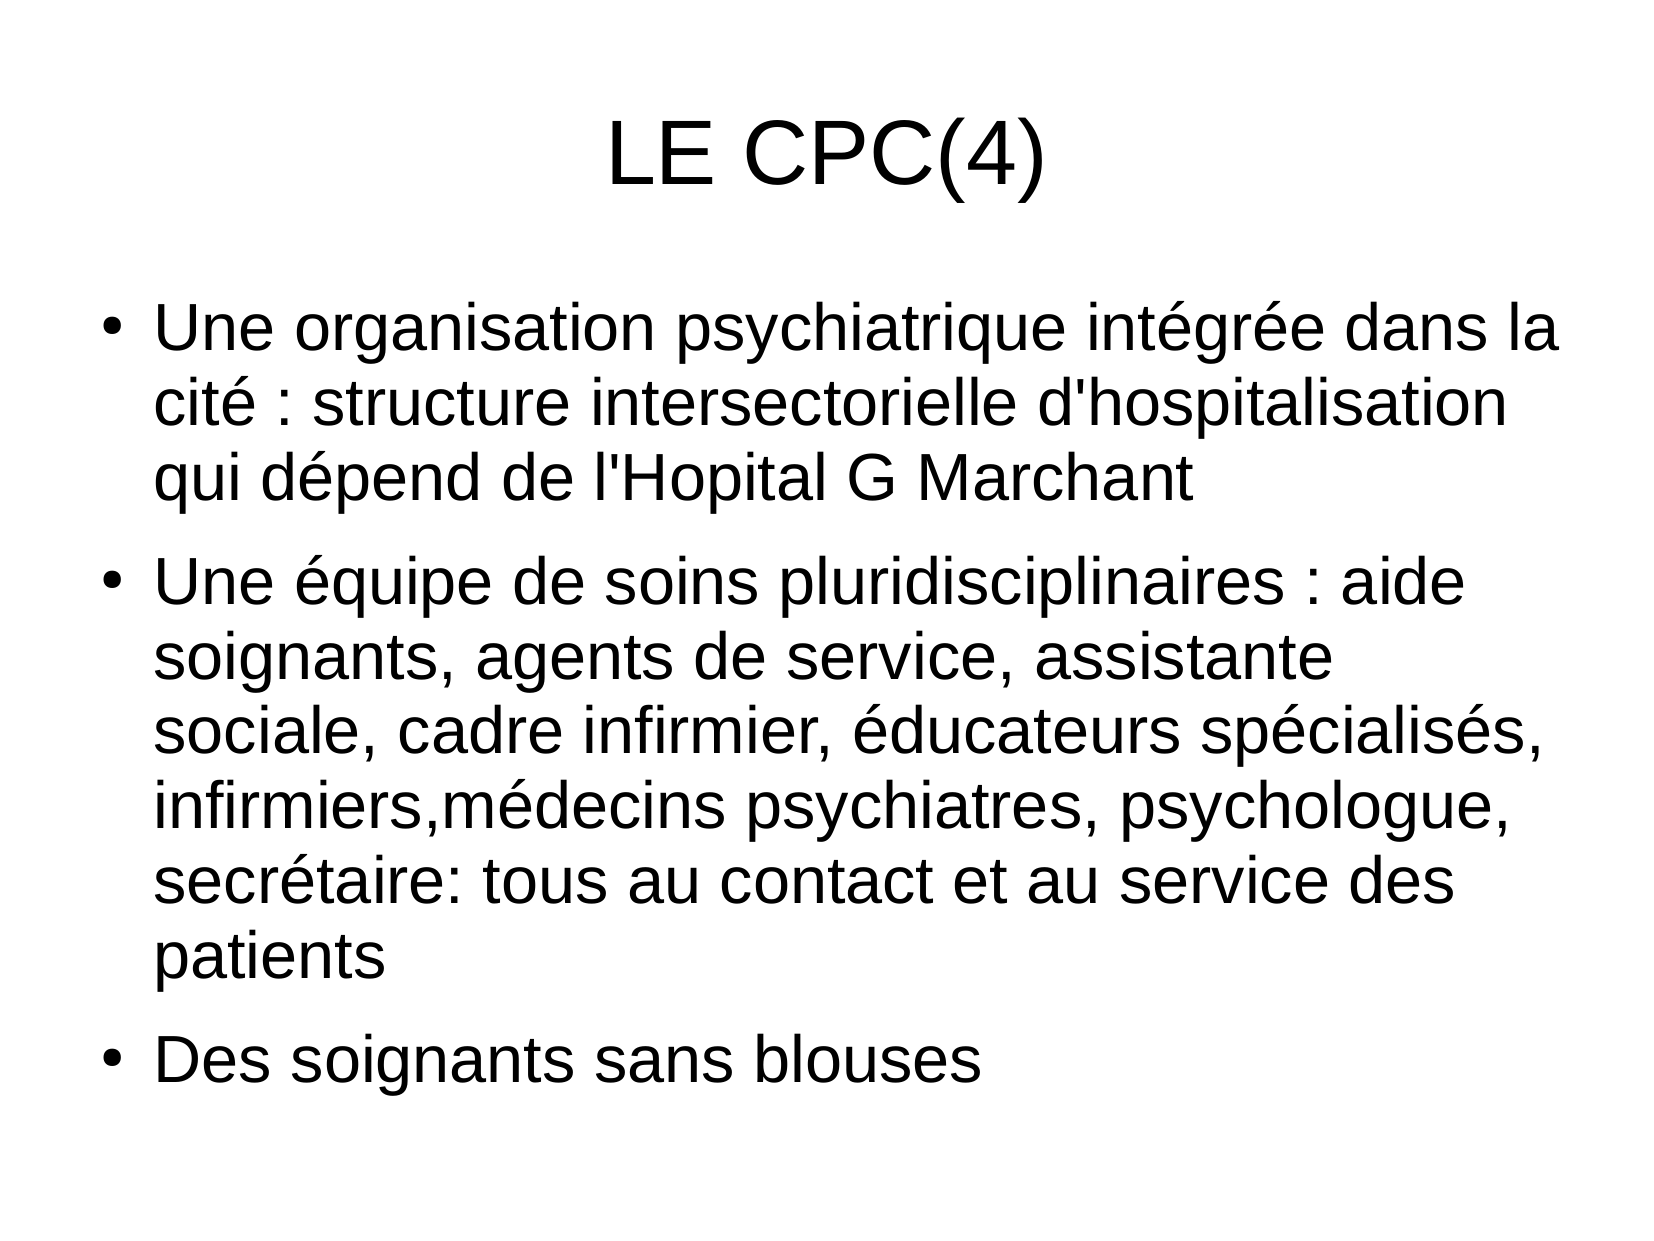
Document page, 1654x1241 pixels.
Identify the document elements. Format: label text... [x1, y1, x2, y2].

list Une organisation psychiatrique intégrée dans la cité : structure intersectorielle d'hospitalisation qui dépend de l'Hopital G Marchant Une équipe de soins pluridisciplinaires : aide soignants, agents de service, assistante sociale, cadre infirmier, éducateurs spécialisés, infirmiers,médecins psychiatres, psychologue, secrétaire: tous au contact et au service des patients Des soignants sans blouses [82, 290, 1571, 1109]
title LE CPC(4) [82, 49, 1571, 257]
